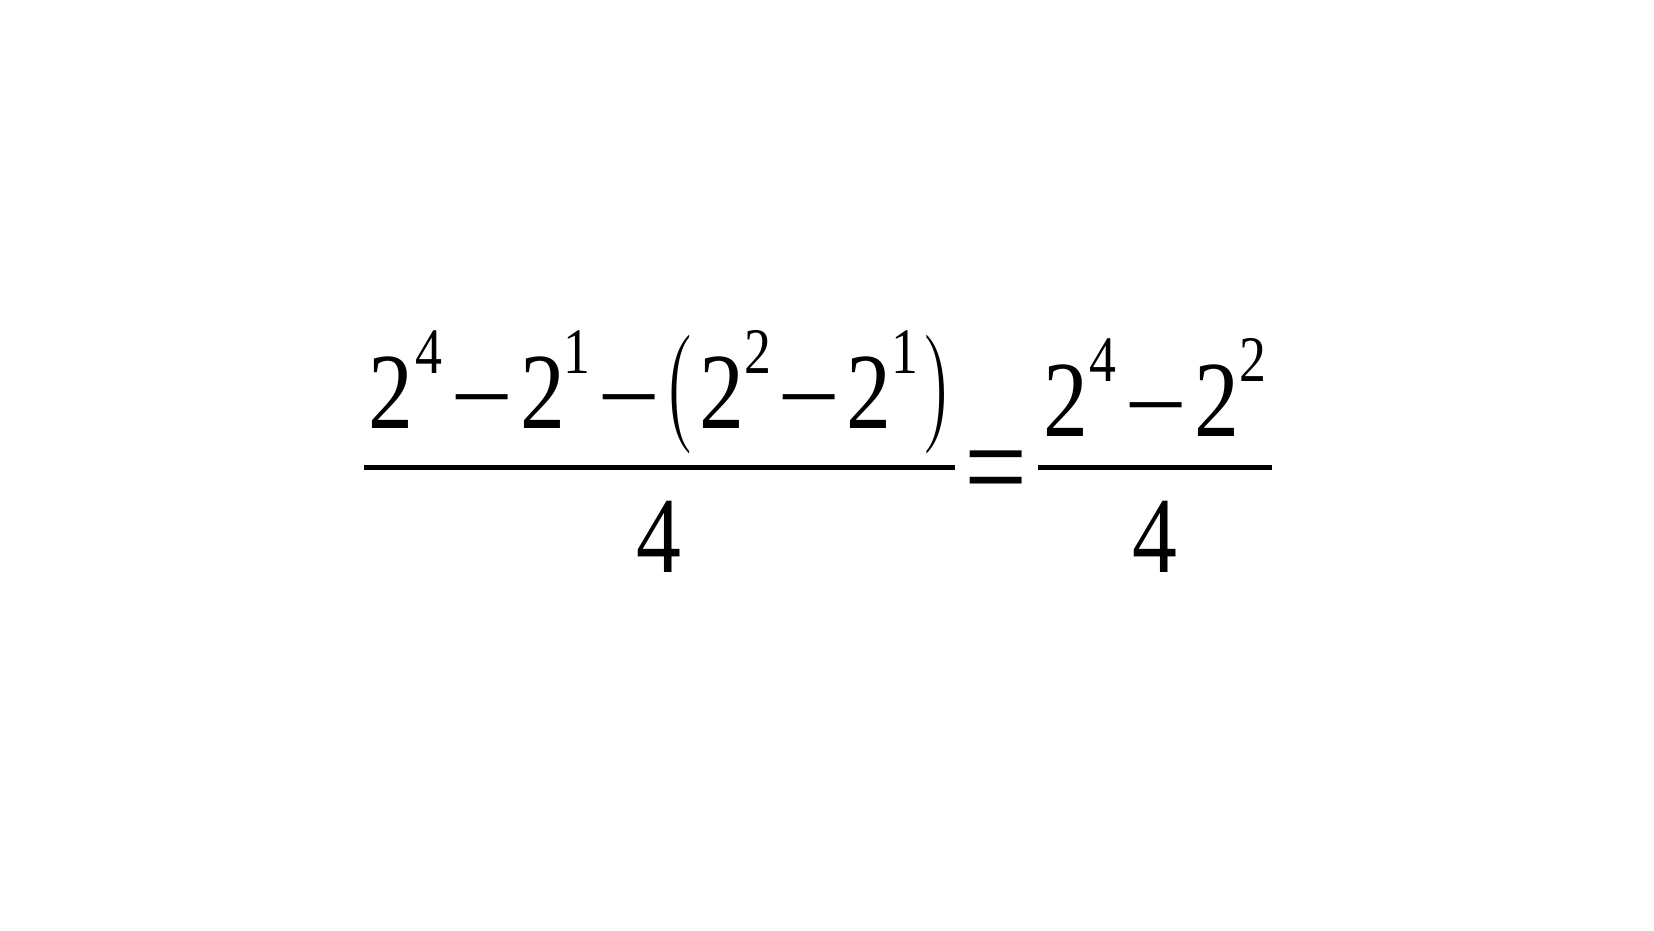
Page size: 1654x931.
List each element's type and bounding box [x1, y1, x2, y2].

chart [358, 316, 1277, 596]
